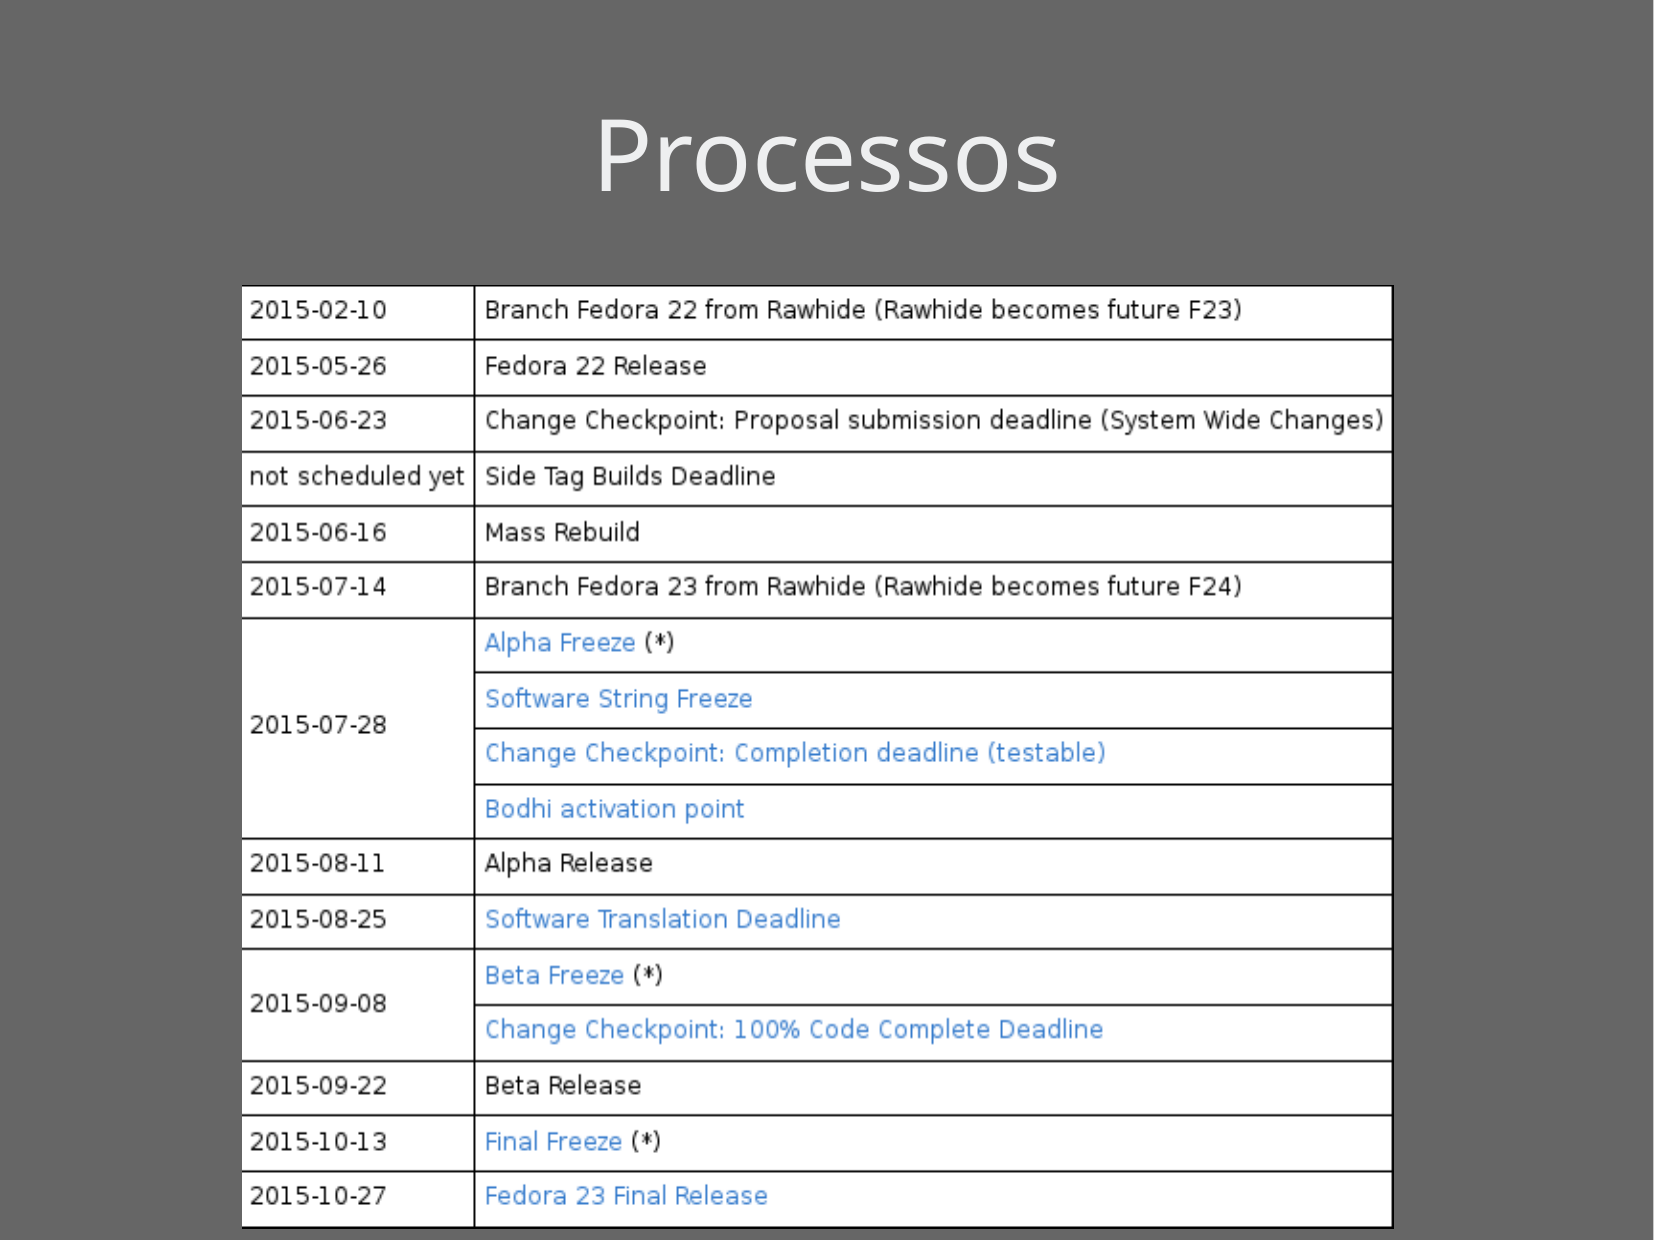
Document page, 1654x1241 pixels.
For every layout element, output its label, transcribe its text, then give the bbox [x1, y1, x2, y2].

title Processos [82, 49, 1571, 257]
picture [242, 285, 1394, 1229]
